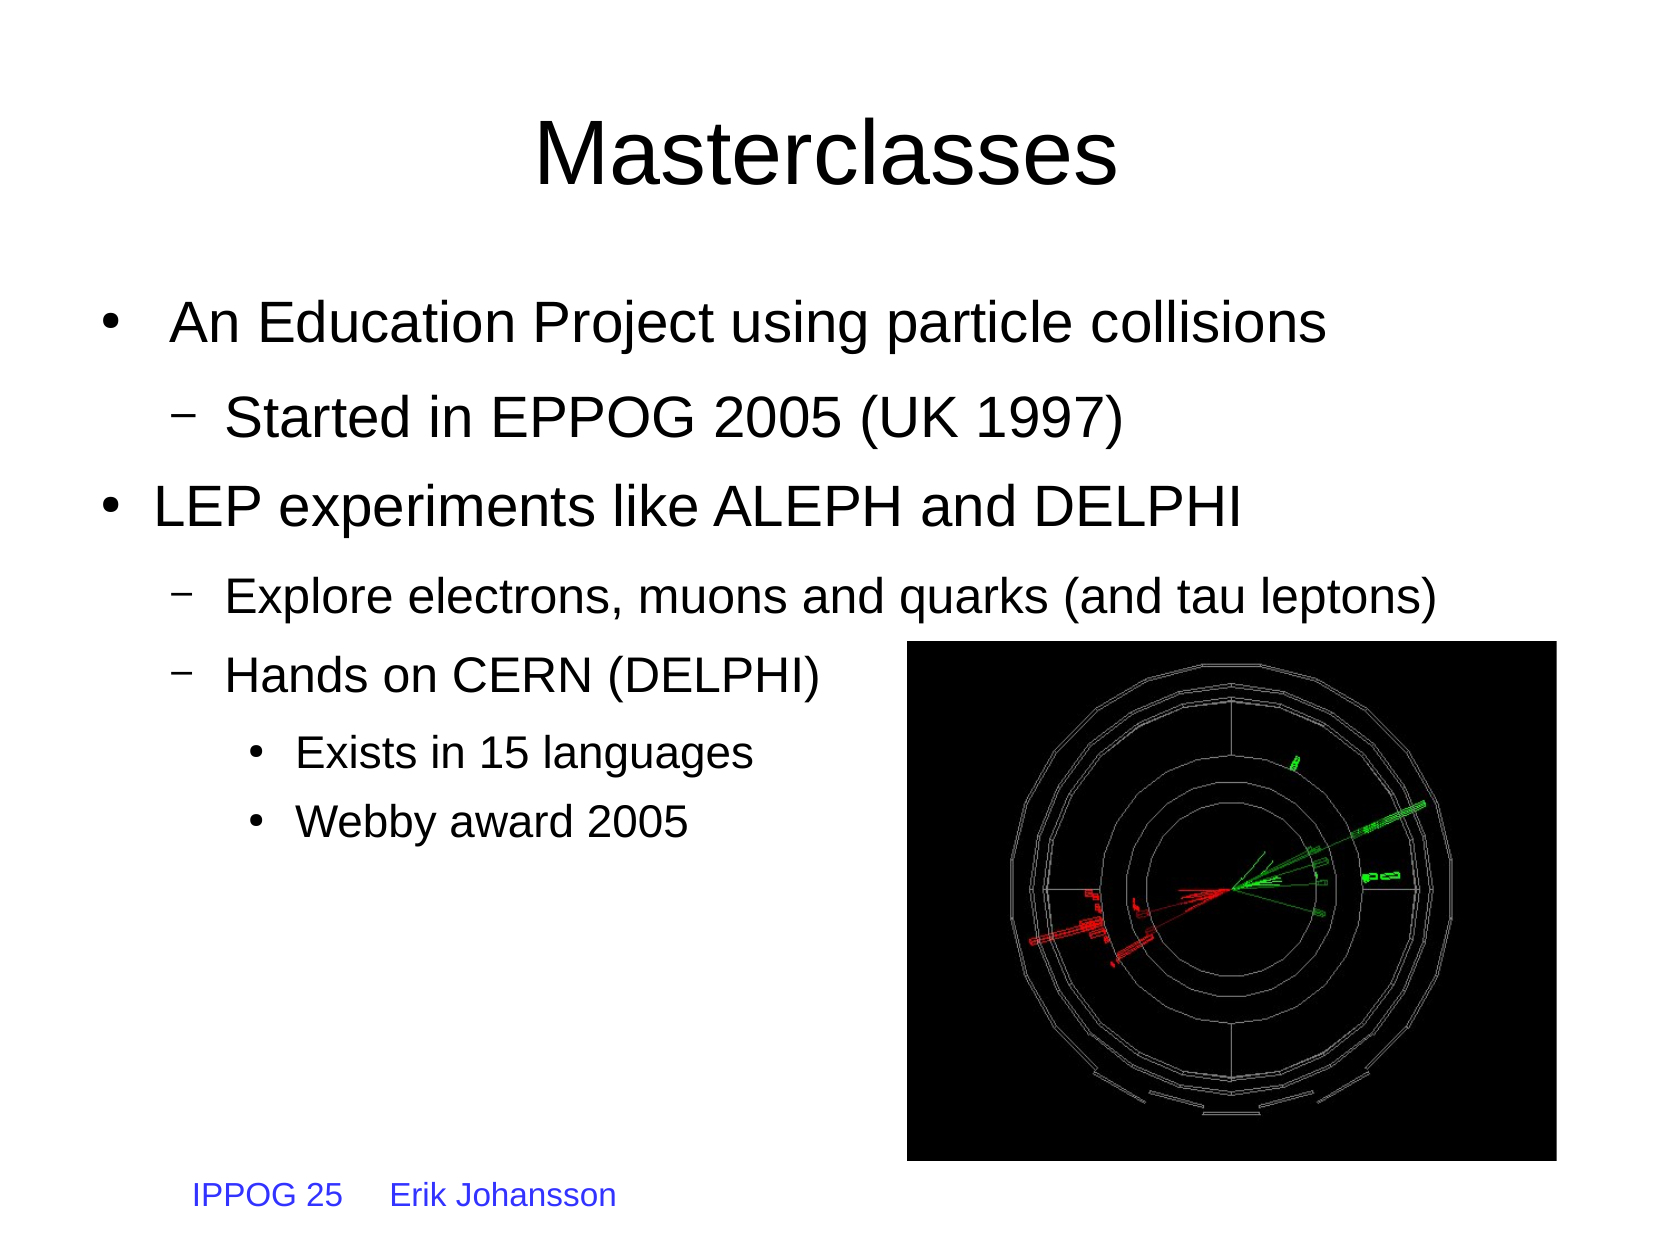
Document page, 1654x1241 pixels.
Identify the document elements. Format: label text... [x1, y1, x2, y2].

picture [906, 641, 1557, 1162]
title Masterclasses [82, 49, 1571, 257]
text_box IPPOG 25 Erik Johansson [106, 1169, 633, 1222]
list An Education Project using particle collisions Started in EPPOG 2005 (UK 1997) LEP experiments like ALEPH and DELPHI Explore electrons, muons and quarks (and tau leptons) Hands on CERN (DELPHI) Exists in 15 languages Webby award 2005 [82, 290, 1571, 1109]
